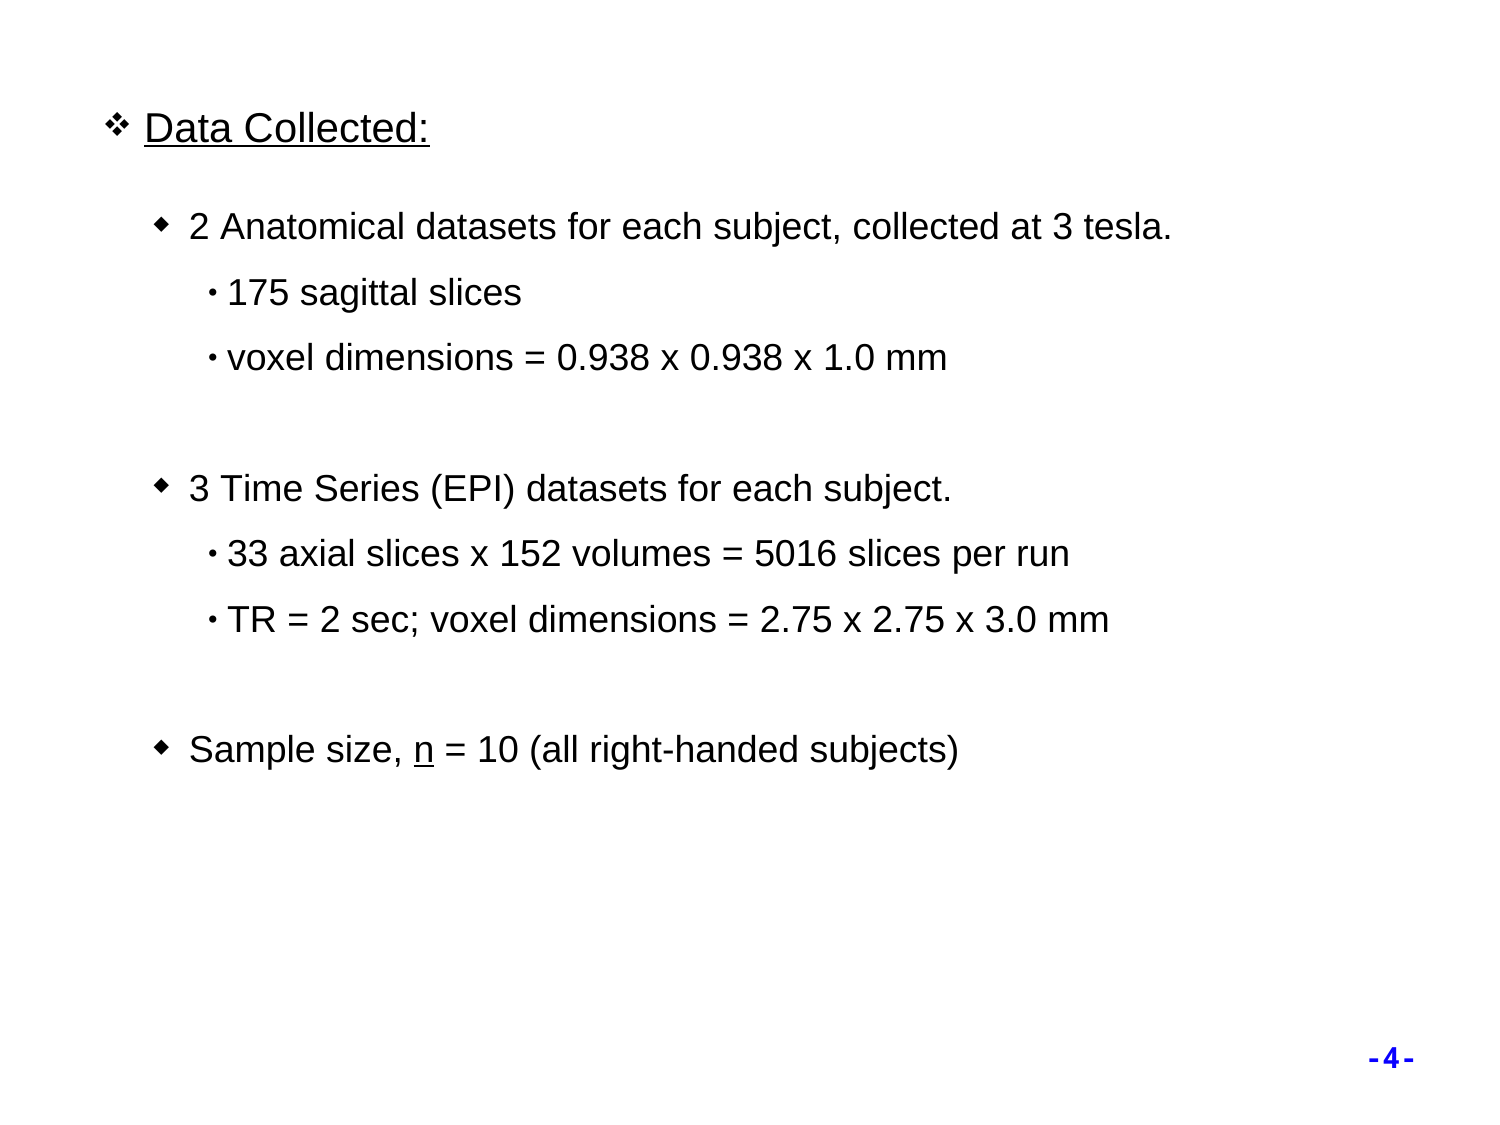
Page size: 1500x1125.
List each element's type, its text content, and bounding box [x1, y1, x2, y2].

text_box Data Collected: [87, 97, 1150, 160]
text_box 2 Anatomical datasets for each subject, collected at 3 tesla. 175 sagittal slices voxel dimensions = 0.938 x 0.938 x 1.0 mm 3 Time Series (EPI) datasets for each subject. 33 axial slices x 152 volumes = 5016 slices per run TR = 2 sec; voxel dimensions = 2.75 x 2.75 x 3.0 mm Sample size, n = 10 (all right-handed subjects) [137, 198, 1313, 779]
